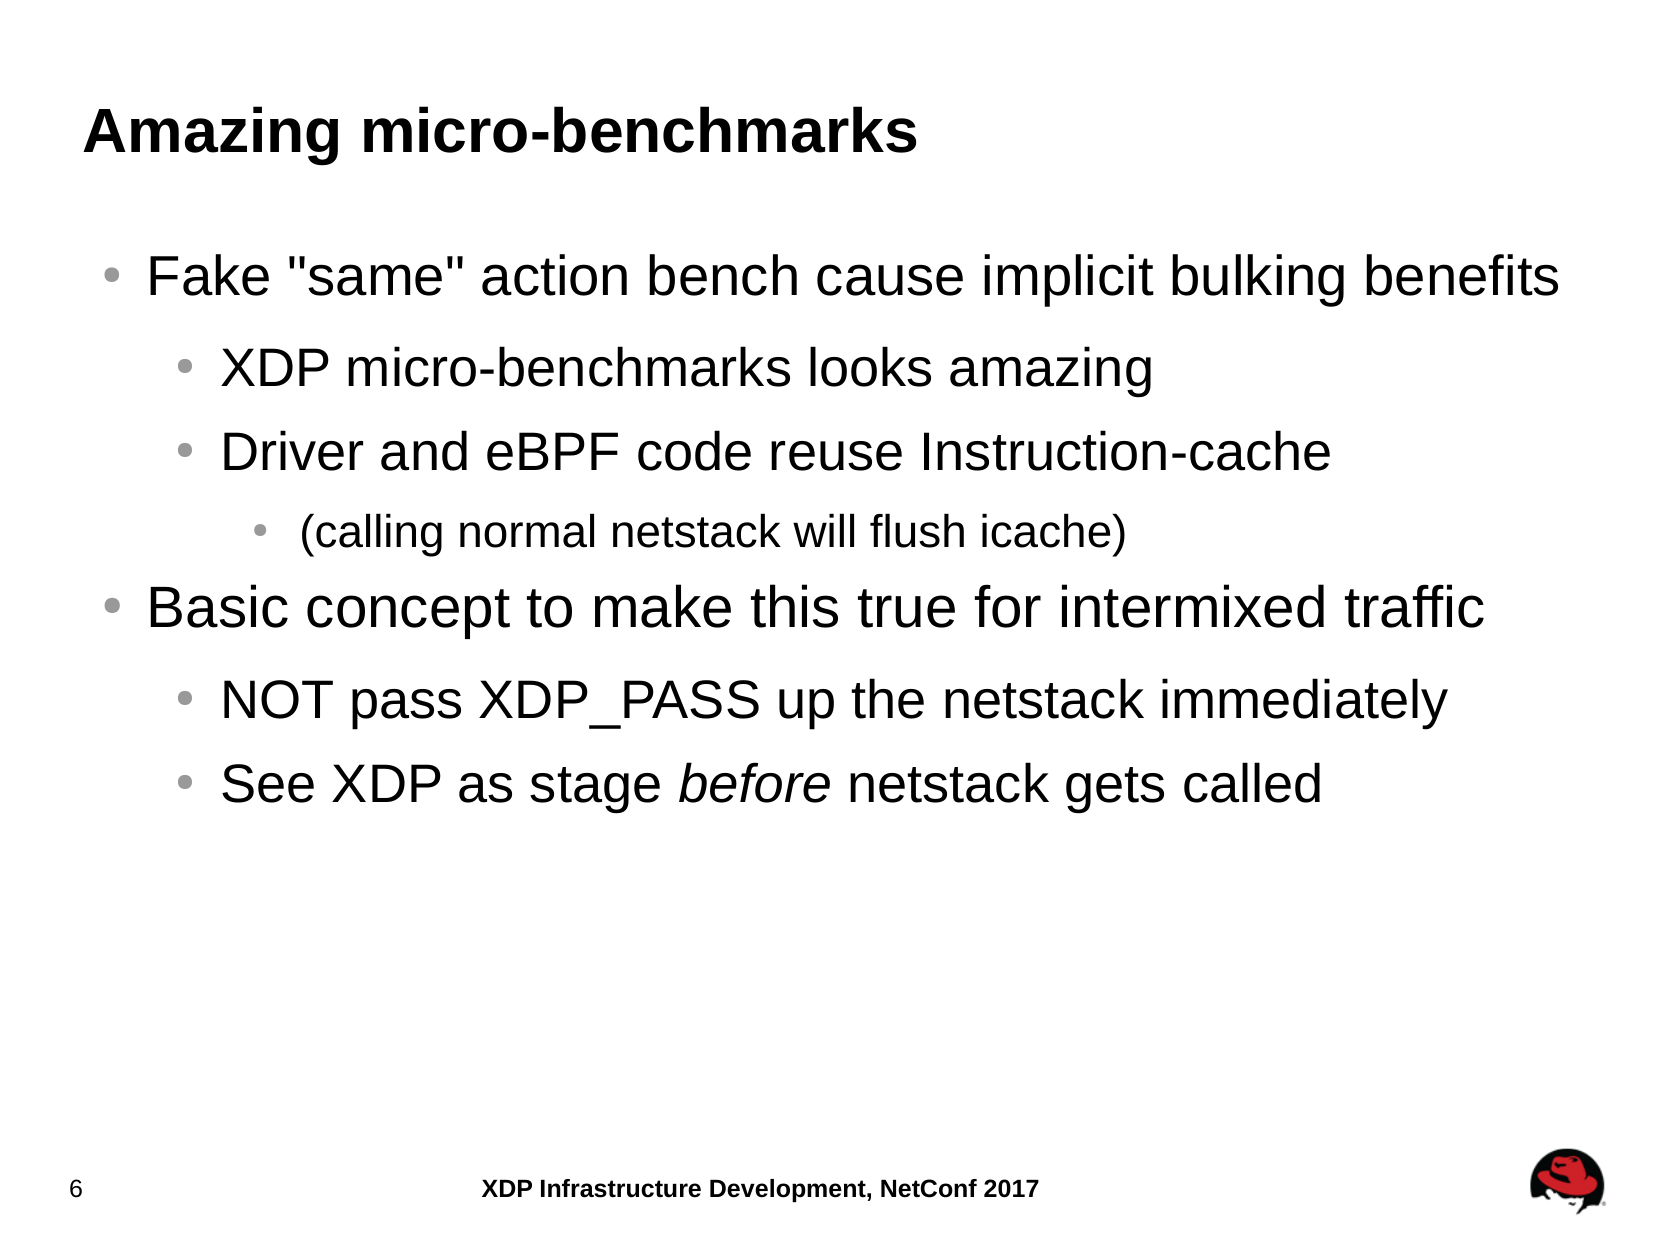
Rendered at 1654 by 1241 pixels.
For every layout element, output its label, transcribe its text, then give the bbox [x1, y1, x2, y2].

picture [1529, 1146, 1612, 1224]
list Fake "same" action bench cause implicit bulking benefits XDP micro-benchmarks looks amazing Driver and eBPF code reuse Instruction-cache (calling normal netstack will flush icache) Basic concept to make this true for intermixed traffic NOT pass XDP_PASS up the netstack immediately See XDP as stage before netstack gets called [86, 244, 1575, 1039]
text_box [82, 37, 1571, 226]
